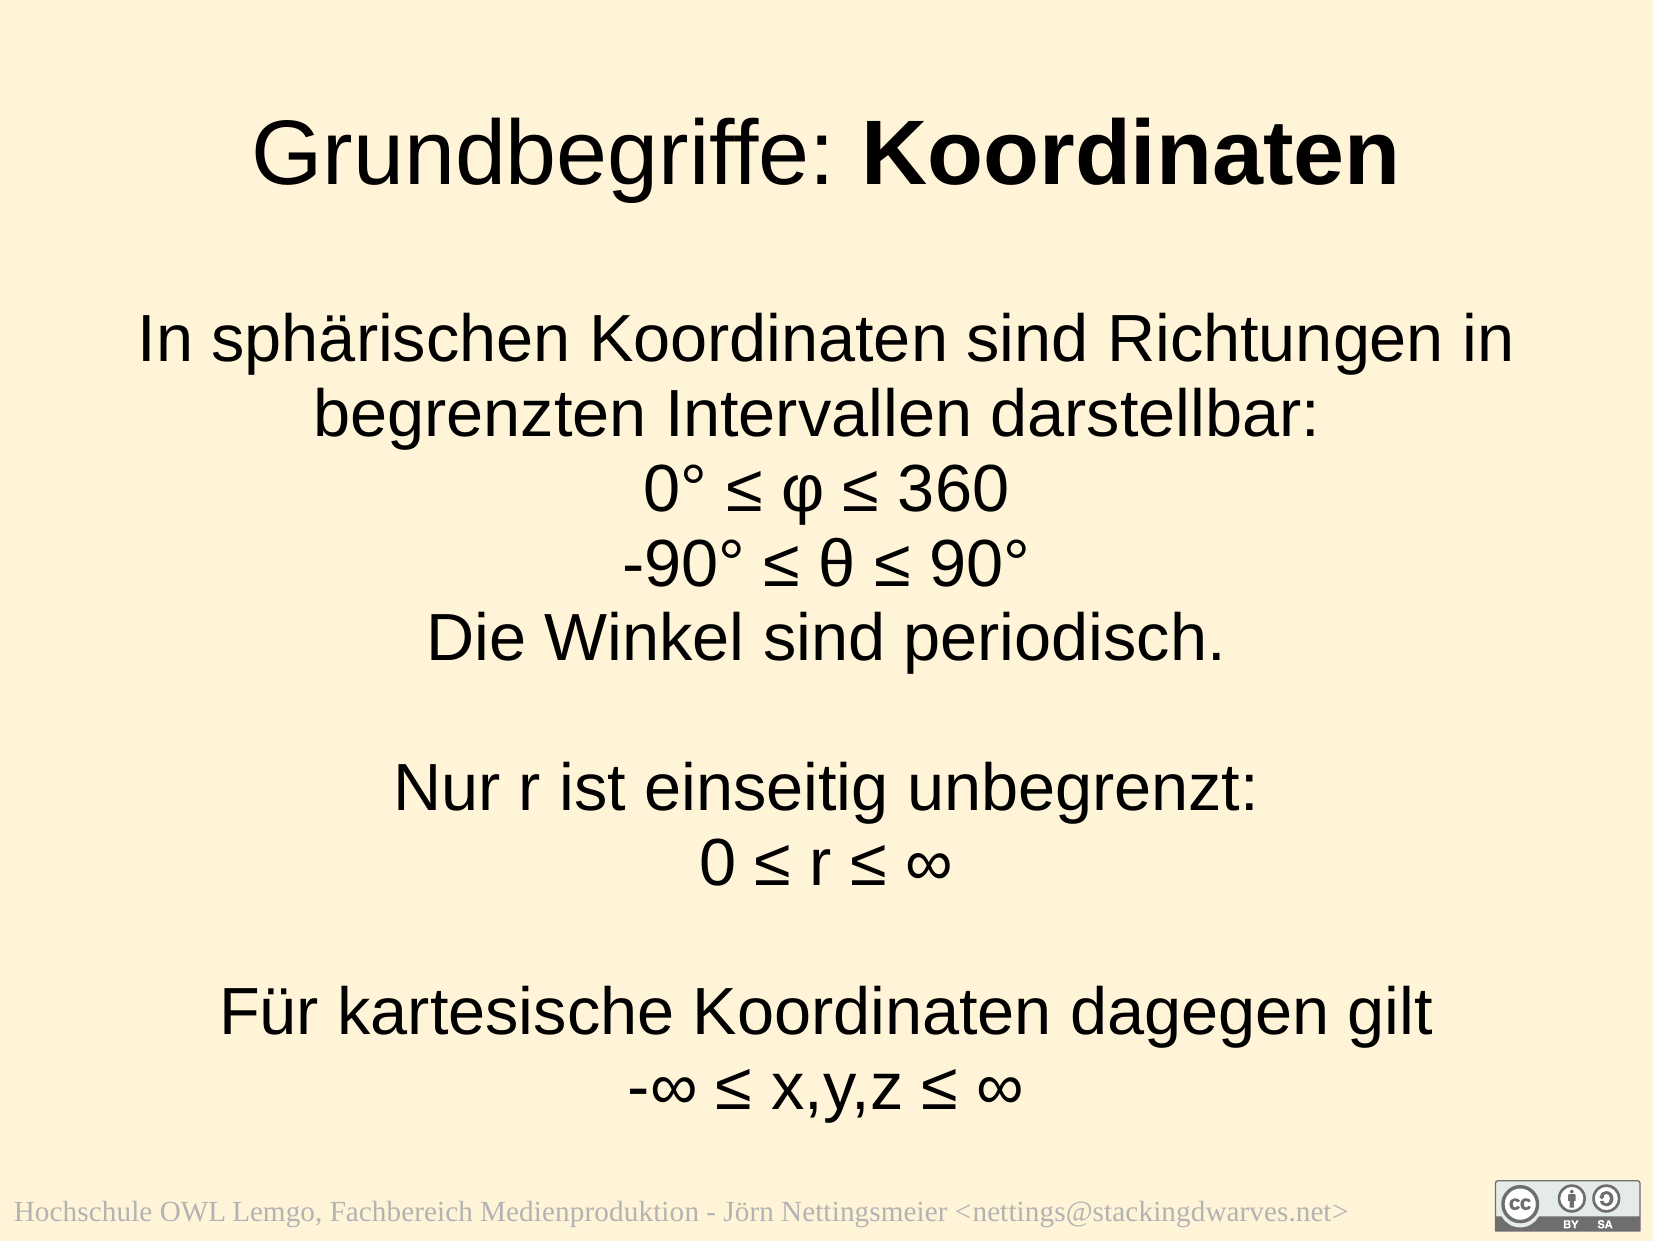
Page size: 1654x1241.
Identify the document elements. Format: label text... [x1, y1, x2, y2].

title Grundbegriffe: Koordinaten [82, 49, 1571, 225]
subtitle In sphärischen Koordinaten sind Richtungen in begrenzten Intervallen darstellbar: 0° ≤ φ ≤ 360 -90° ≤ θ ≤ 90° Die Winkel sind periodisch. Nur r ist einseitig unbegrenzt: 0 ≤ r ≤ ∞ Für kartesische Koordinaten dagegen gilt -∞ ≤ x,y,z ≤ ∞ [82, 225, 1571, 1201]
